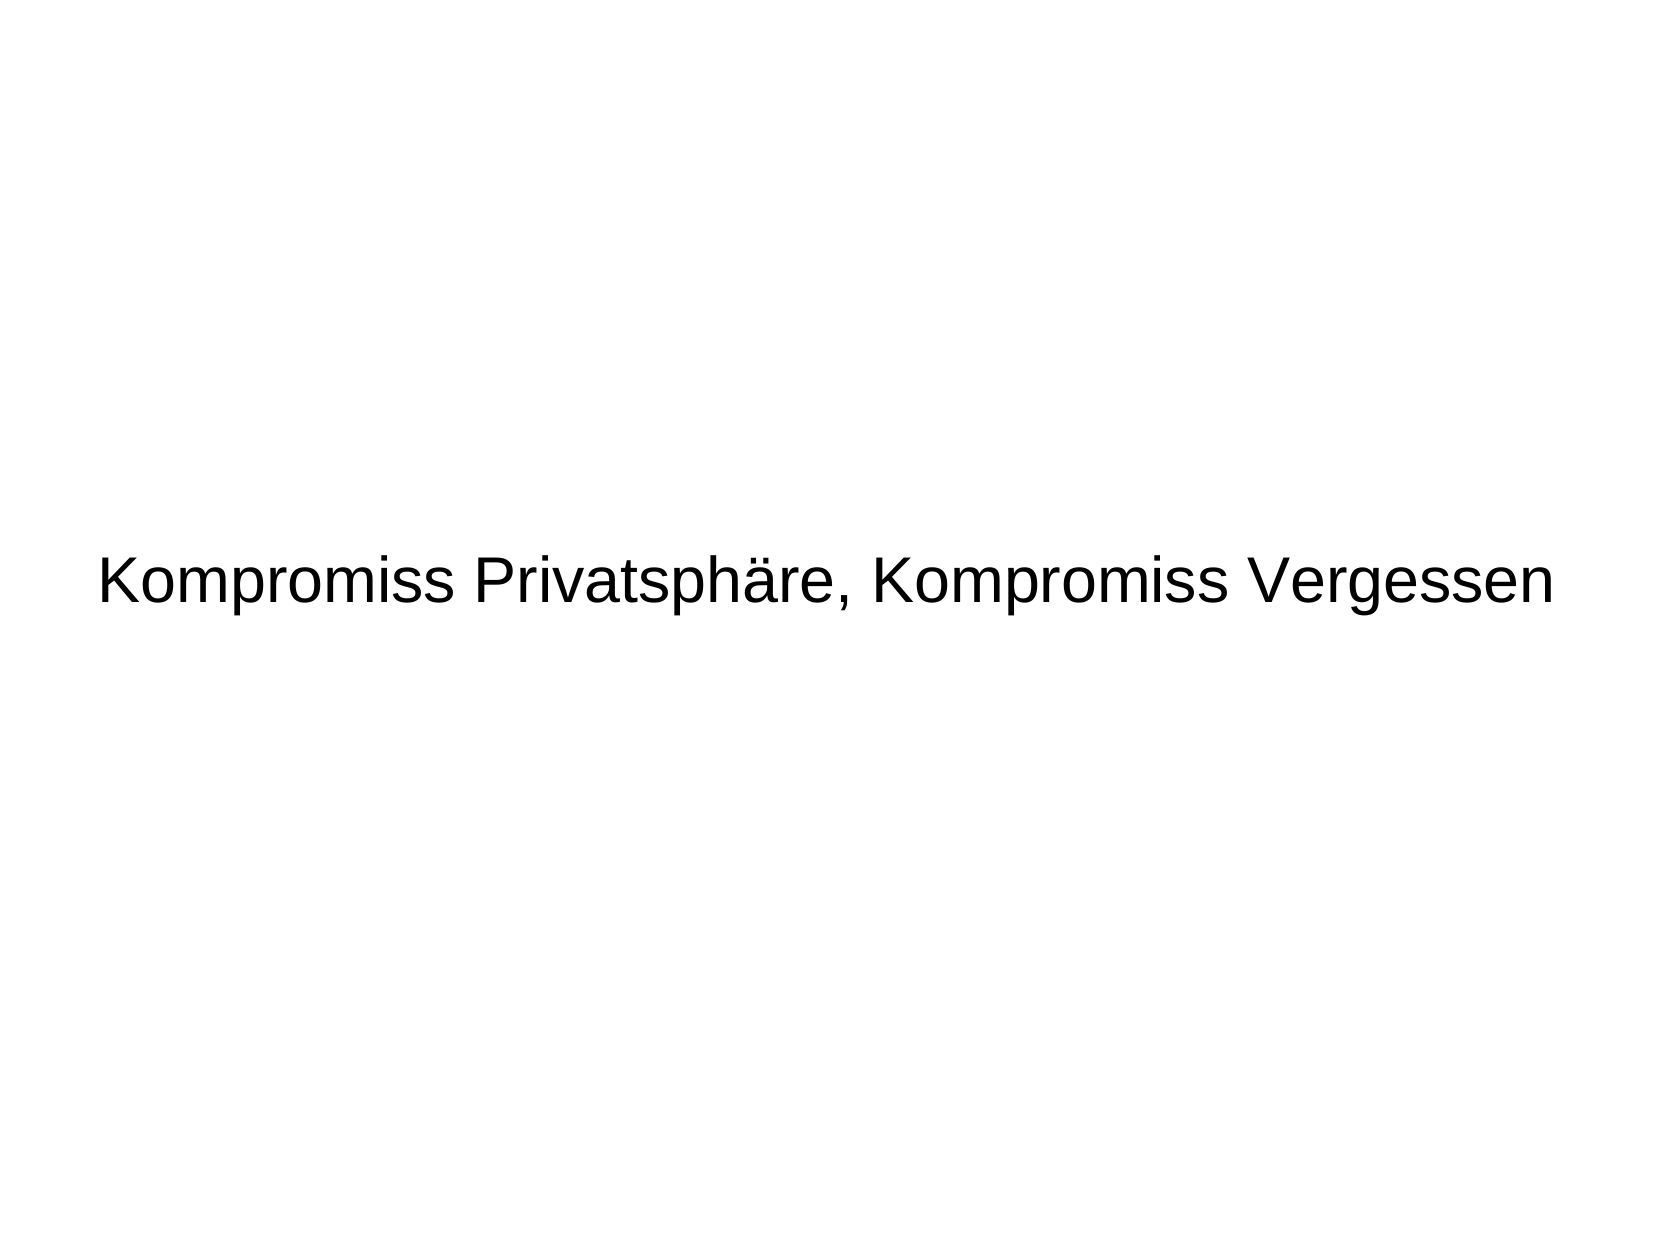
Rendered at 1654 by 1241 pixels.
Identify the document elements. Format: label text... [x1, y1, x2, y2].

text_box Kompromiss Privatsphäre, Kompromiss Vergessen [82, 56, 1571, 1102]
